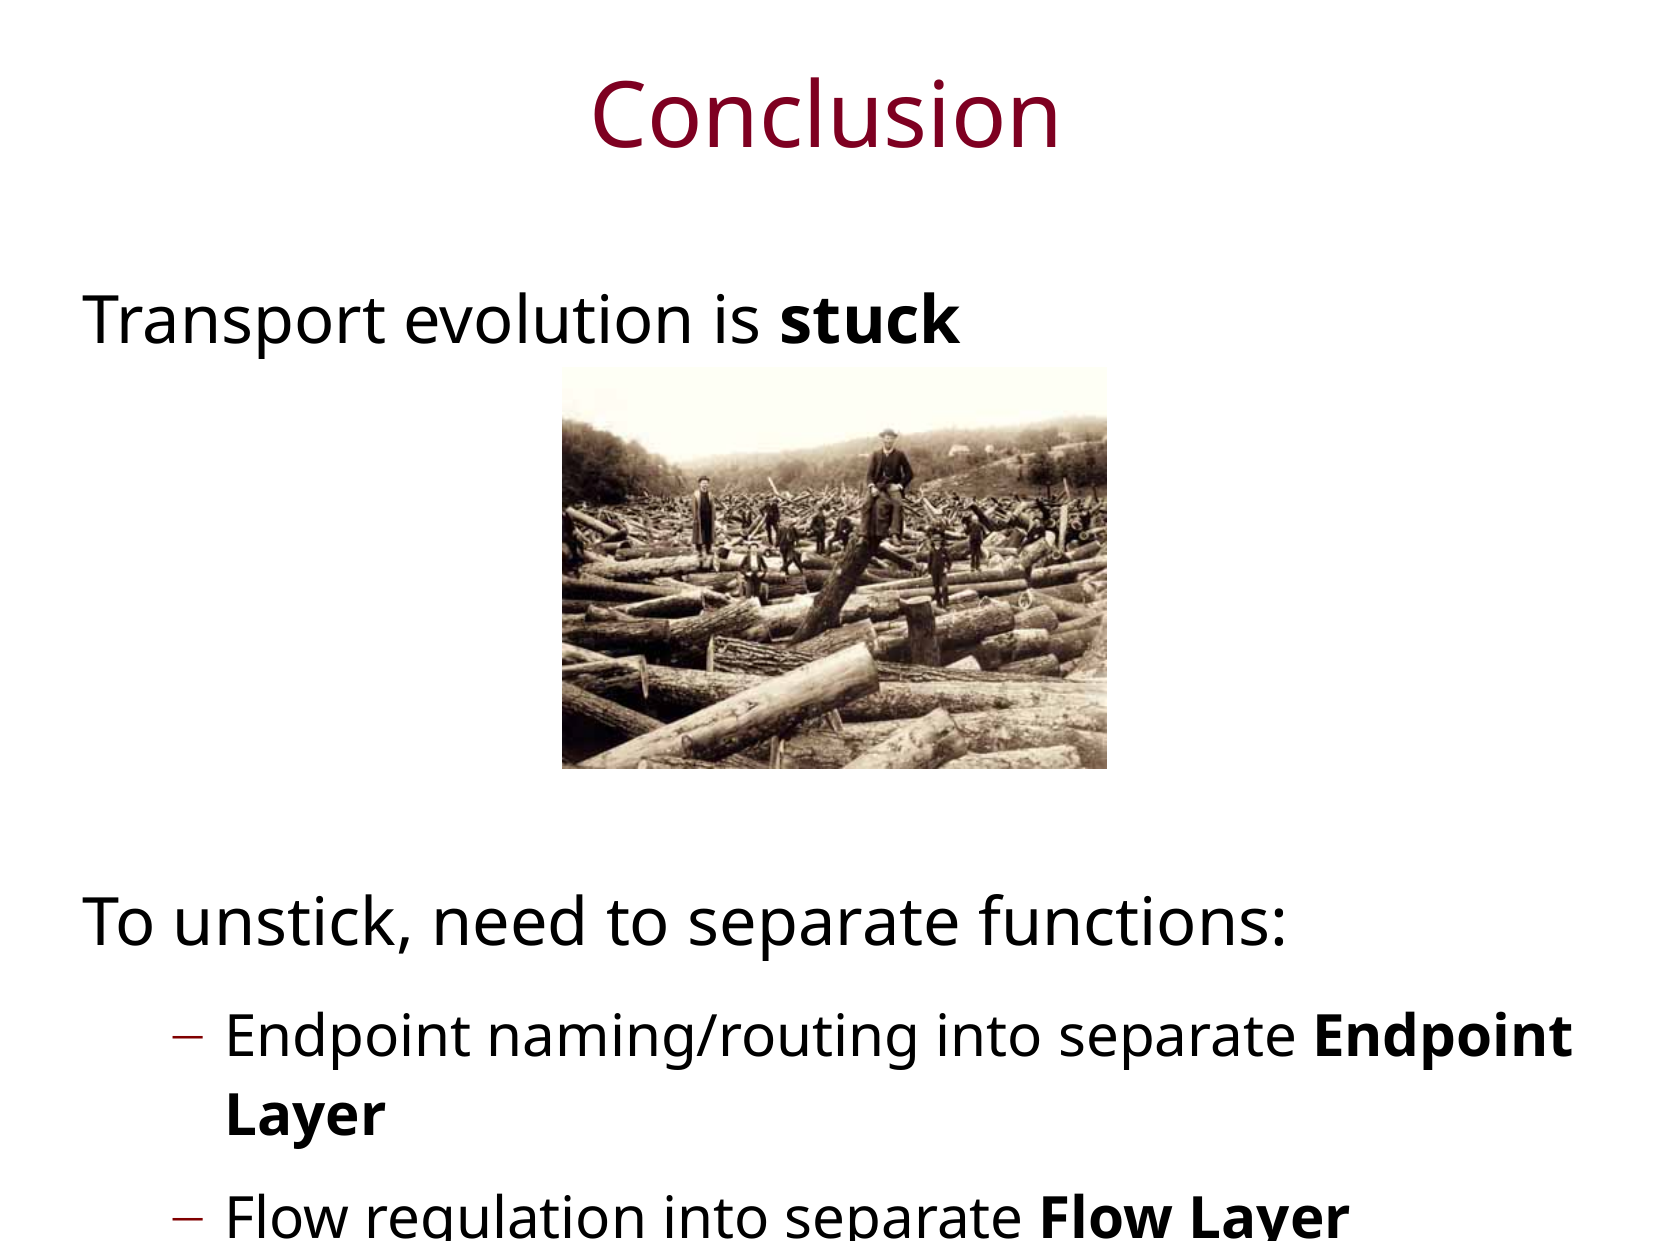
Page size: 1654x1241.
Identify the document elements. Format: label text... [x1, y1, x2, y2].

picture [562, 367, 1107, 769]
title Conclusion [82, 8, 1571, 216]
list Transport evolution is stuck To unstick, need to separate functions: Endpoint naming/routing into separate Endpoint Layer Flow regulation into separate Flow Layer Leave semantic abstractions in Transport Layer [82, 272, 1613, 1183]
